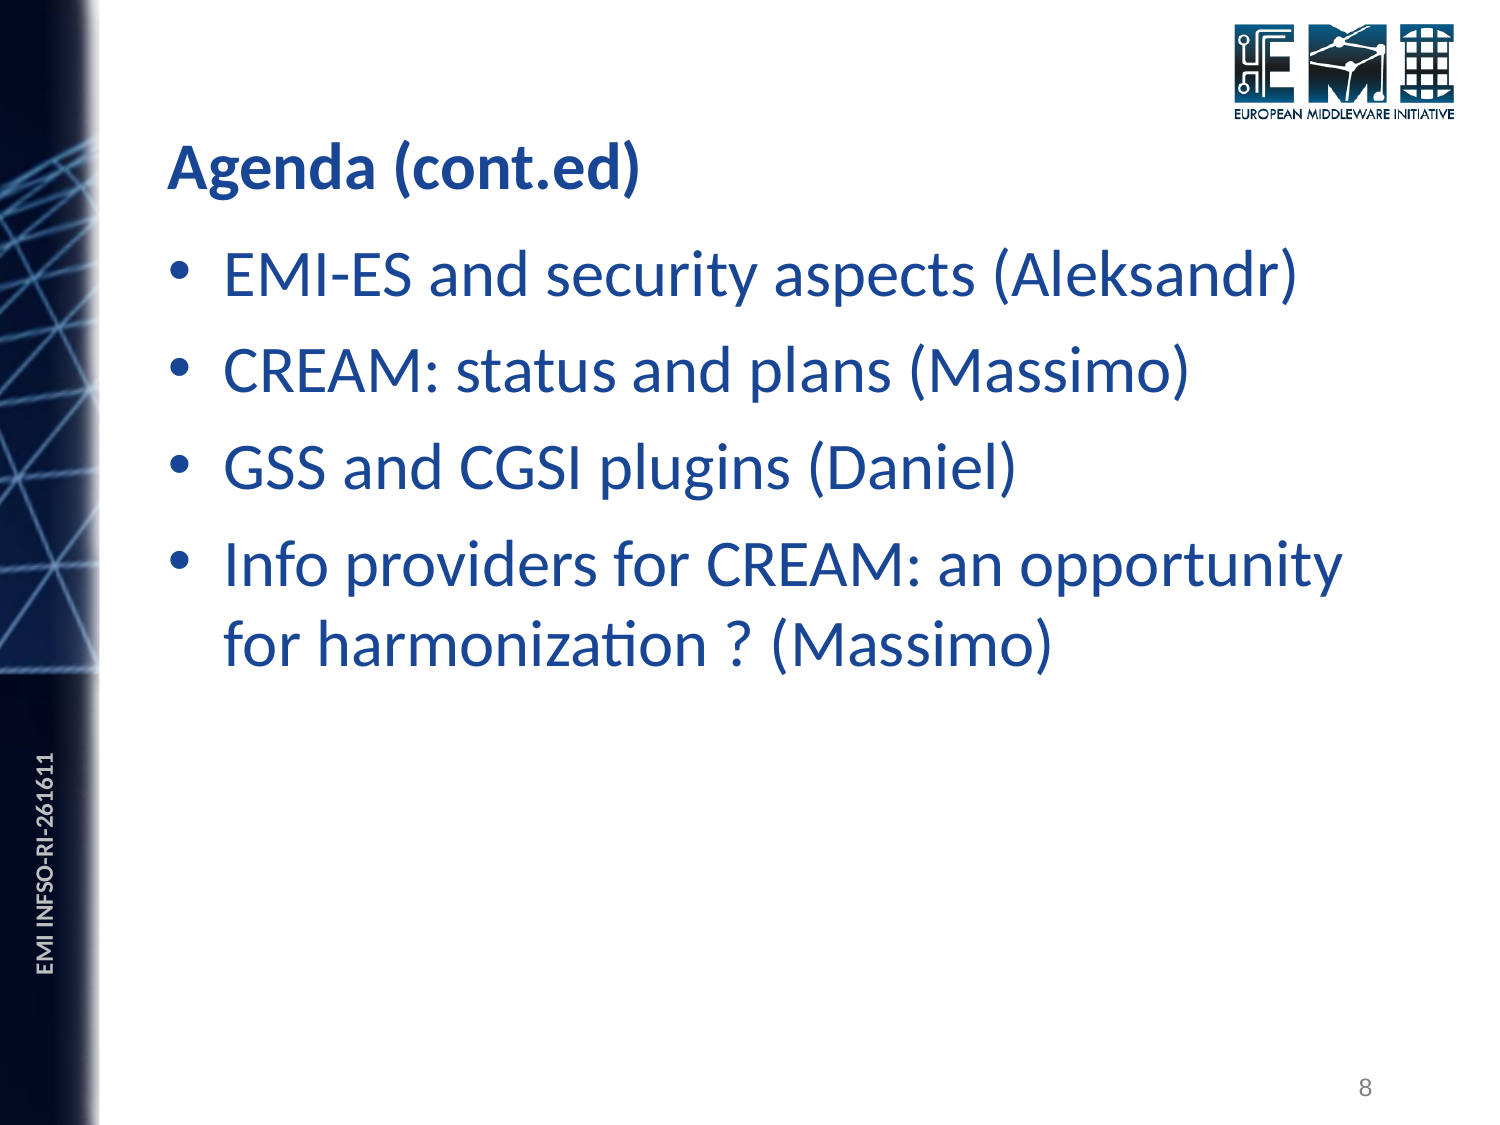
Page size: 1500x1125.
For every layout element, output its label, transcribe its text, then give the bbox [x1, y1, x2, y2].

text_box Agenda (cont.ed) [153, 115, 1200, 211]
picture [1185, 8, 1500, 140]
text_box <number> [1343, 1063, 1426, 1123]
list EMI-ES and security aspects (Aleksandr) CREAM: status and plans (Massimo) GSS and CGSI plugins (Daniel) Info providers for CREAM: an opportunity for harmonization ? (Massimo) [153, 221, 1381, 1053]
picture [0, 0, 111, 1125]
